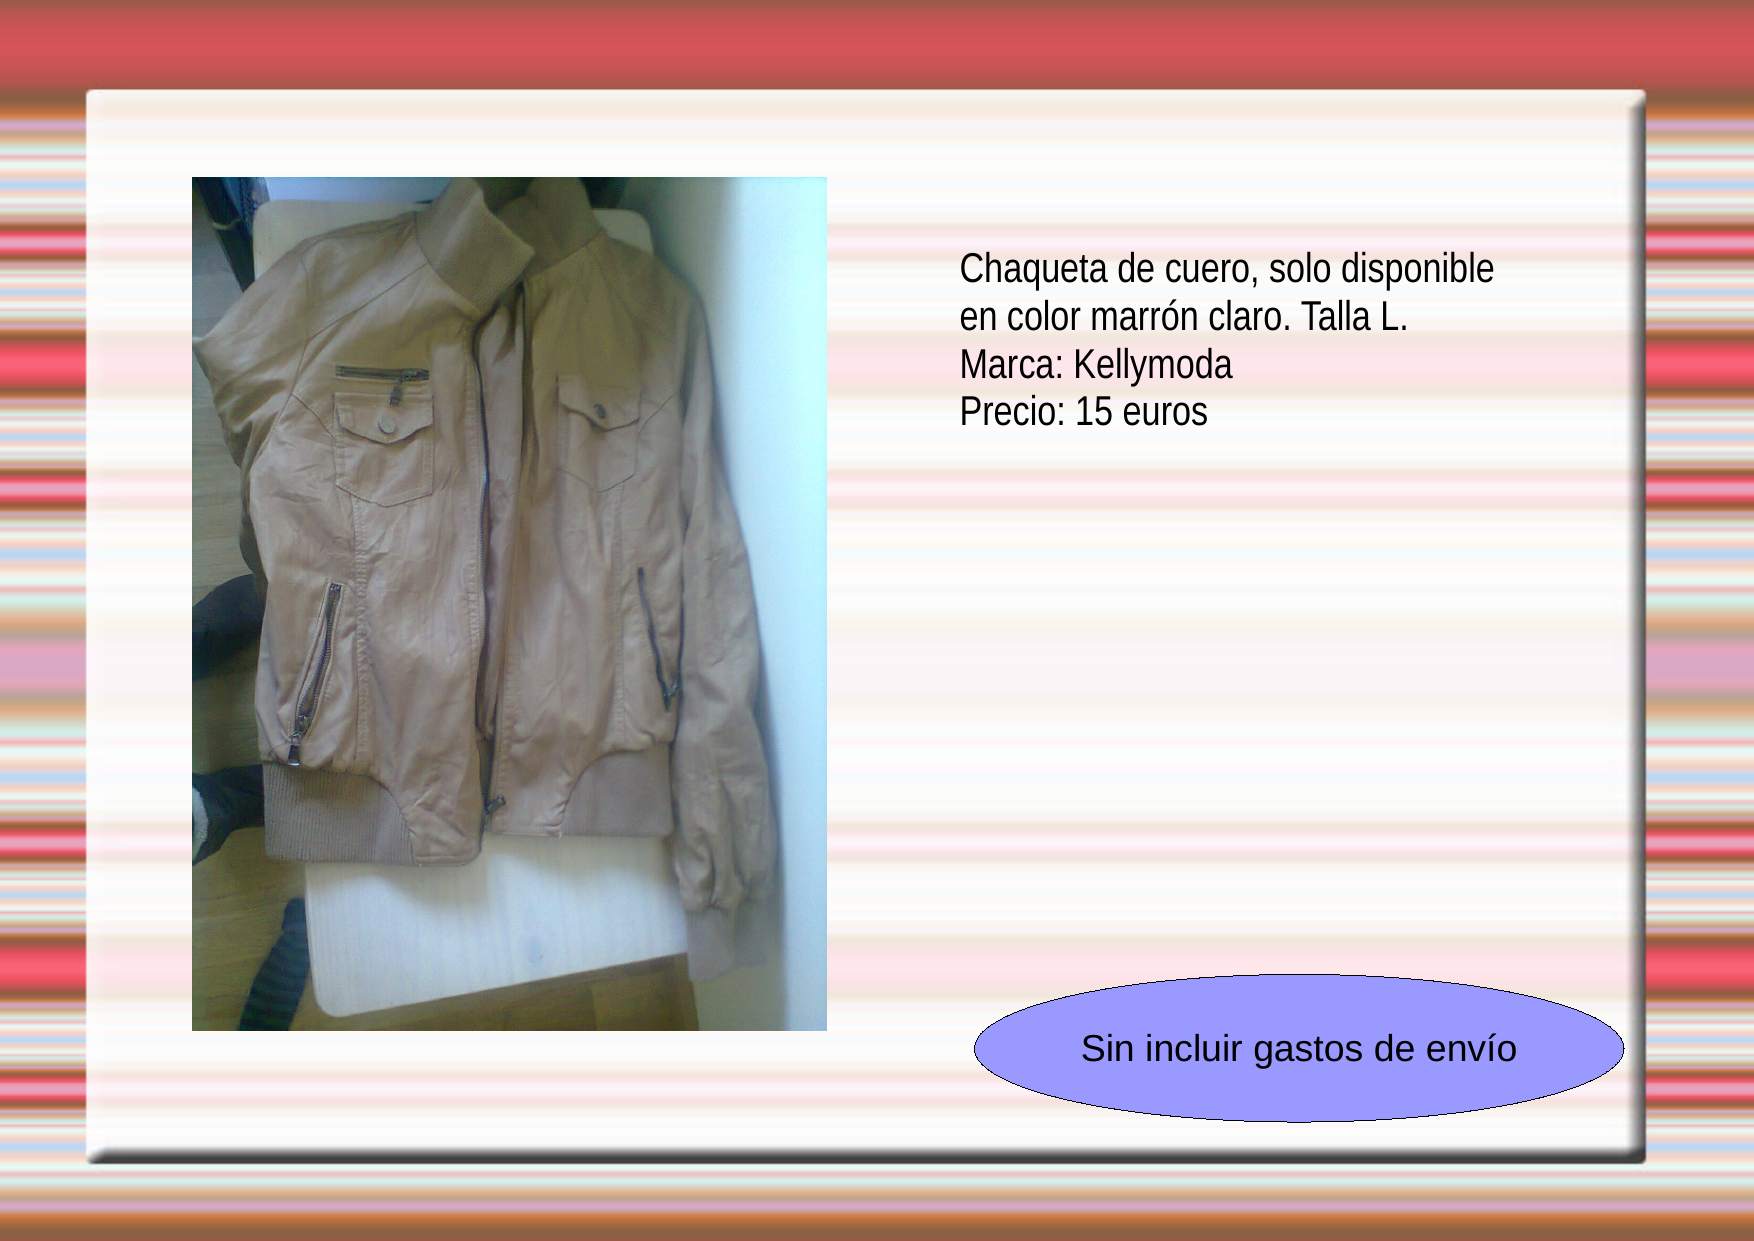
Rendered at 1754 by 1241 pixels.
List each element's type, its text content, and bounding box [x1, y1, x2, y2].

text_box Sin incluir gastos de envío [974, 974, 1625, 1123]
picture [0, 0, 1754, 1241]
text_box Chaqueta de cuero, solo disponible en color marrón claro. Talla L. Marca: Kellymoda Precio: 15 euros [944, 236, 1536, 591]
